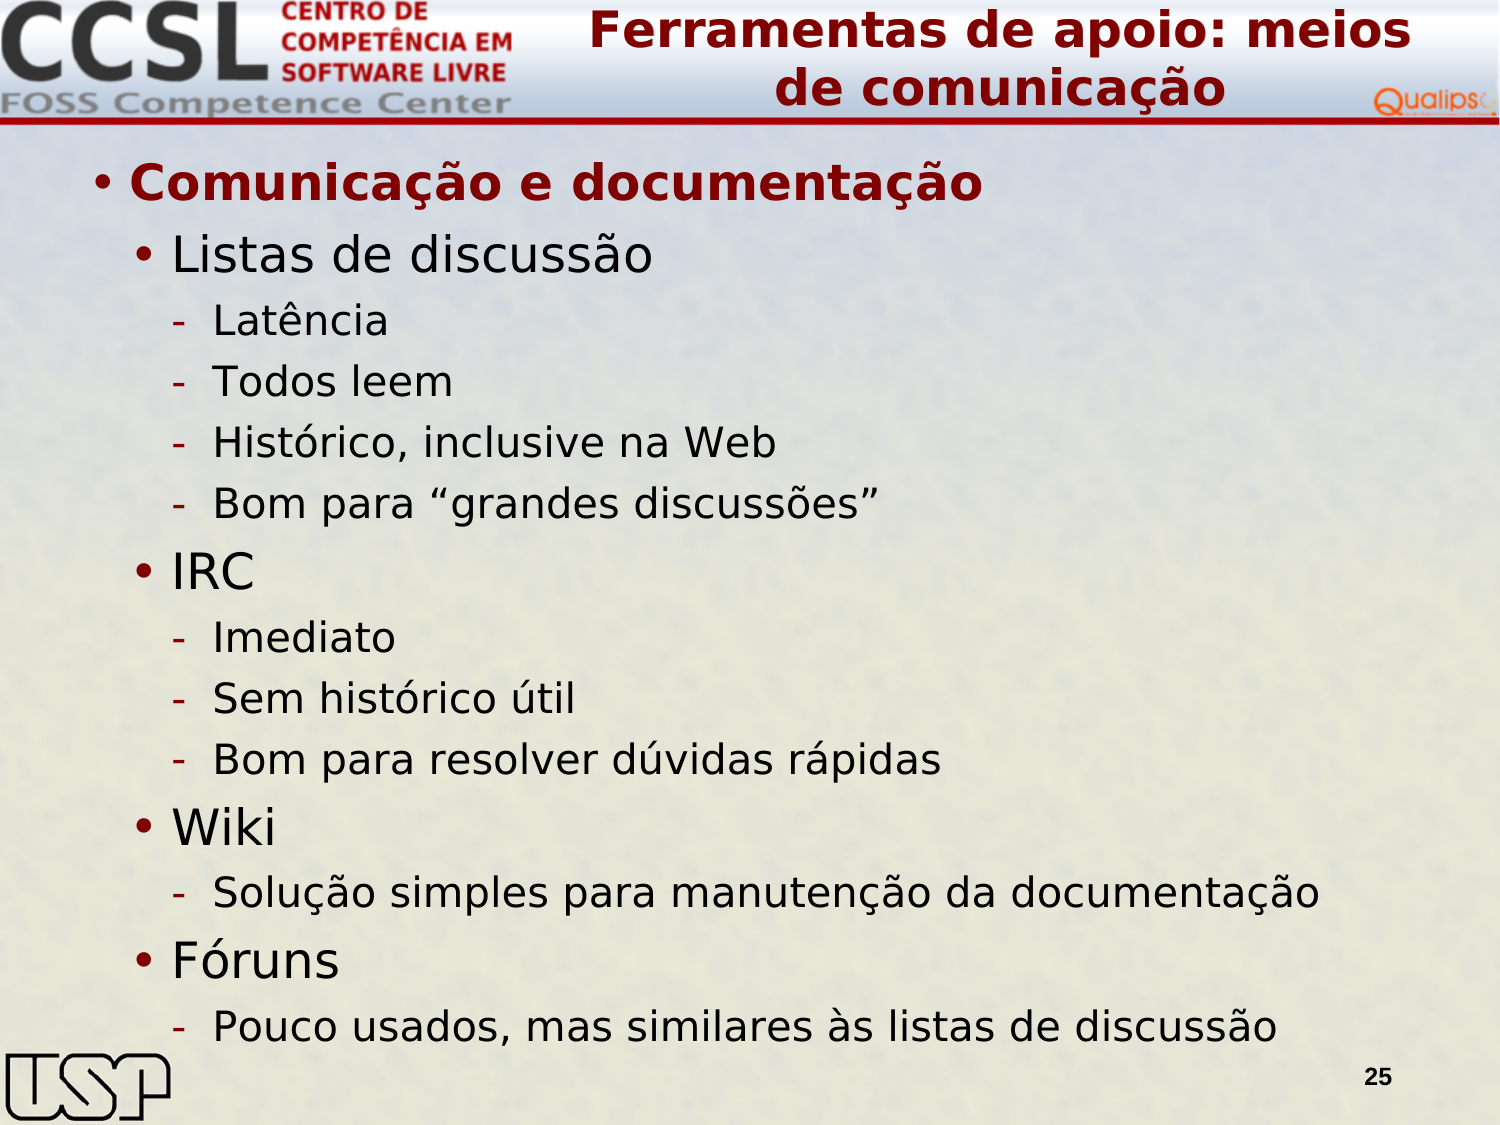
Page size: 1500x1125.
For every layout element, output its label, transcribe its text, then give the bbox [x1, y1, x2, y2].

picture [0, 0, 1500, 1125]
list Comunicação e documentação Listas de discussão Latência Todos leem Histórico, inclusive na Web Bom para “grandes discussões” IRC Imediato Sem histórico útil Bom para resolver dúvidas rápidas Wiki Solução simples para manutenção da documentação Fóruns Pouco usados, mas similares às listas de discussão [88, 153, 1468, 1052]
title Ferramentas de apoio: meios de comunicação [501, 0, 1500, 119]
